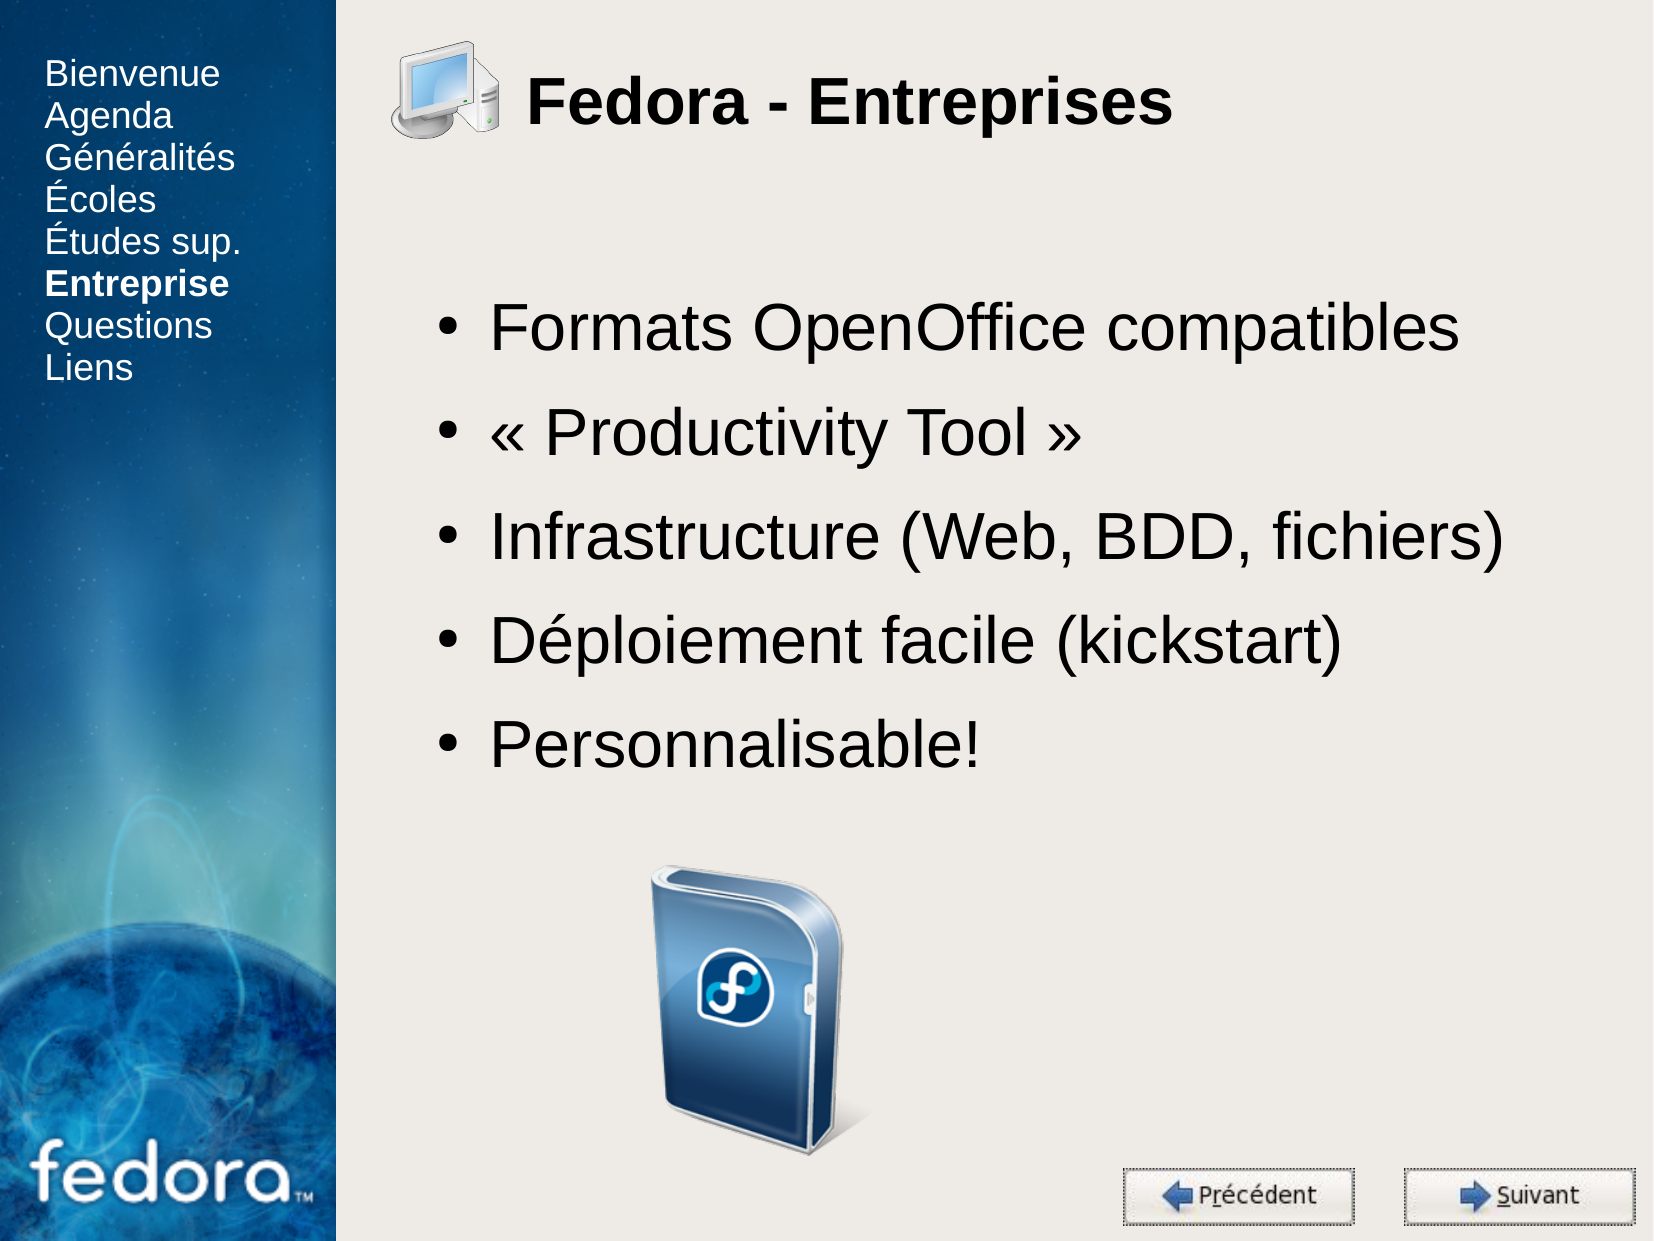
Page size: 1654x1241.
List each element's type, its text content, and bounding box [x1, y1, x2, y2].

text_box Bienvenue Agenda Généralités Écoles Études sup. Entreprise Questions Liens [29, 45, 327, 397]
picture [0, 0, 1654, 1241]
text_box Fedora - Entreprises [511, 56, 1316, 147]
list Formats OpenOffice compatibles « Productivity Tool » Infrastructure (Web, BDD, fichiers) Déploiement facile (kickstart) Personnalisable! [400, 290, 1617, 1094]
